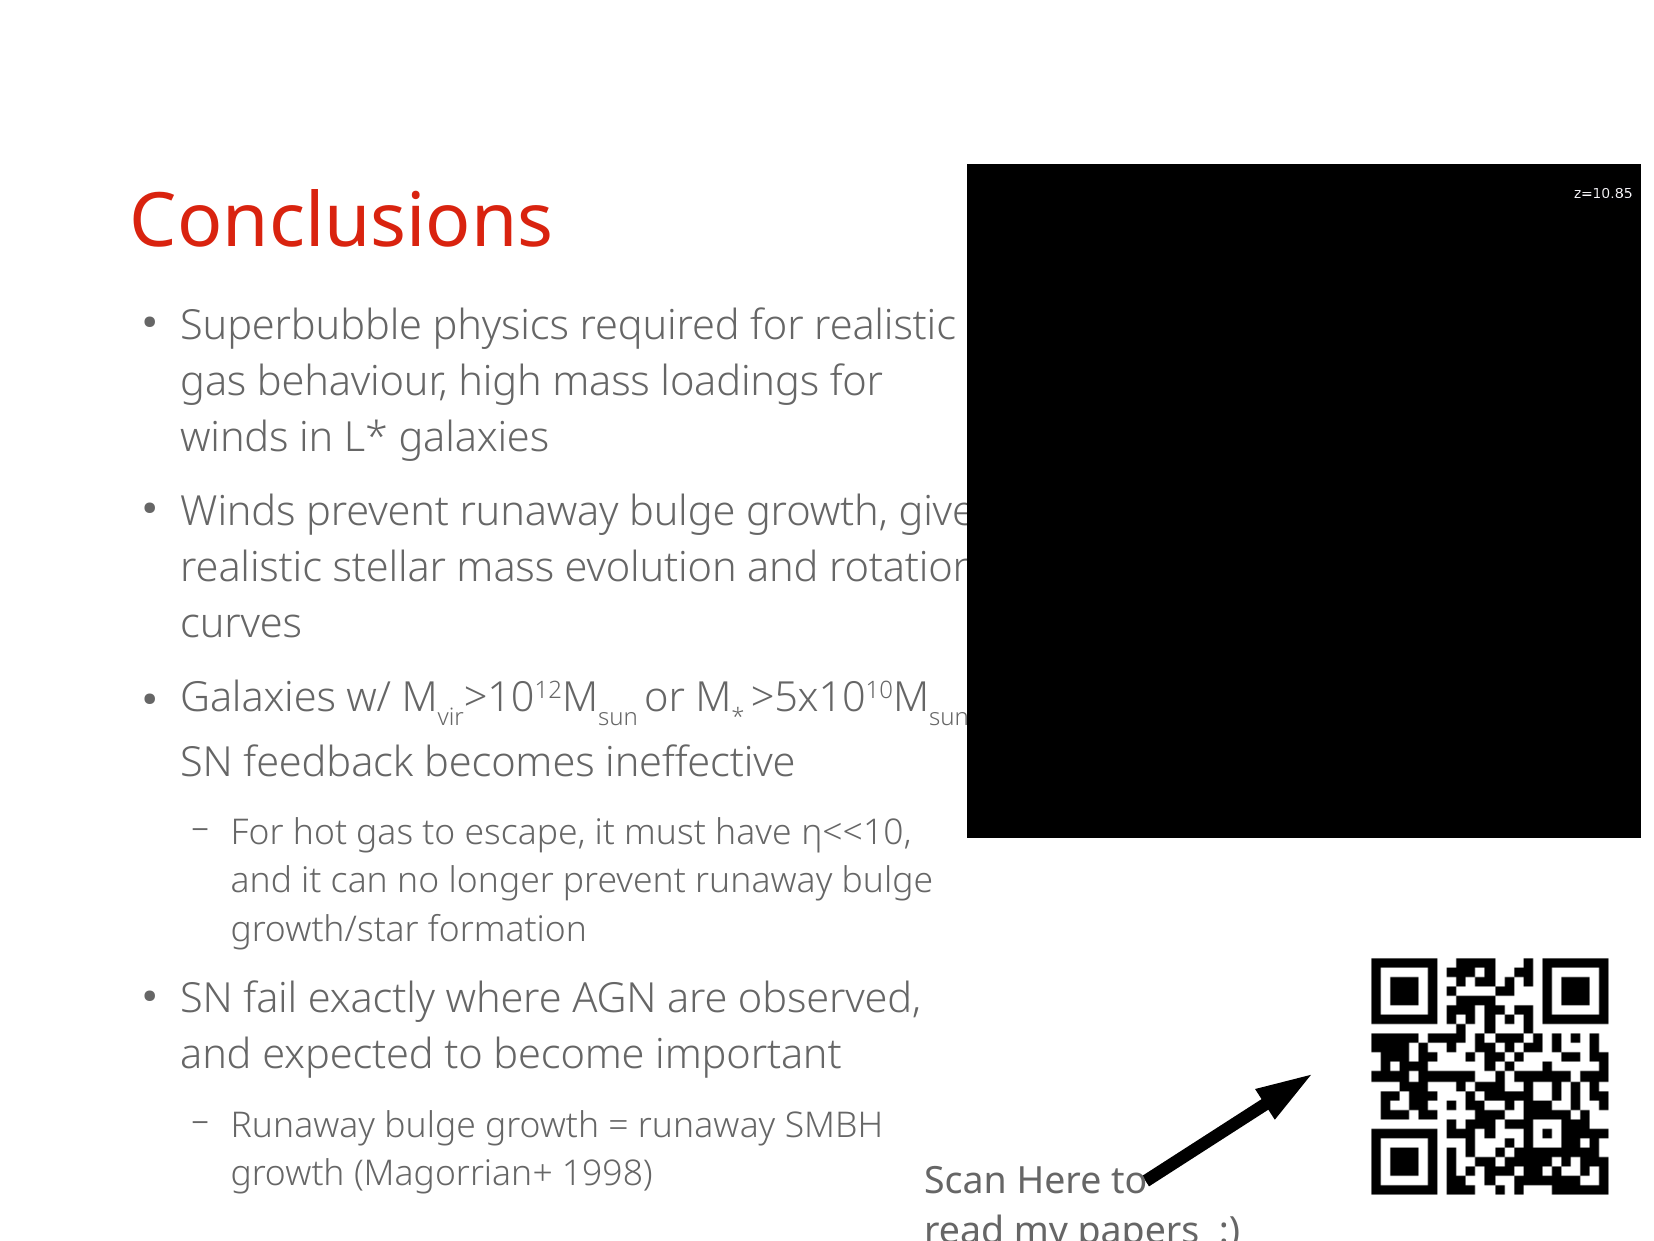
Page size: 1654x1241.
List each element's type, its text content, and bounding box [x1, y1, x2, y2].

list Superbubble physics required for realistic gas behaviour, high mass loadings for winds in L* galaxies Winds prevent runaway bulge growth, give realistic stellar mass evolution and rotation curves Galaxies w/ Mvir>1012Msun or M* >5x1010Msun, SN feedback becomes ineffective For hot gas to escape, it must have η<<10, and it can no longer prevent runaway bulge growth/star formation SN fail exactly where AGN are observed, and expected to become important Runaway bulge growth = runaway SMBH growth (Magorrian+ 1998) [129, 295, 981, 1217]
title Conclusions [129, 153, 1518, 281]
text_box Scan Here to read my papers :) [909, 1145, 1239, 1241]
text_box [966, 163, 1642, 839]
picture [1334, 921, 1648, 1234]
